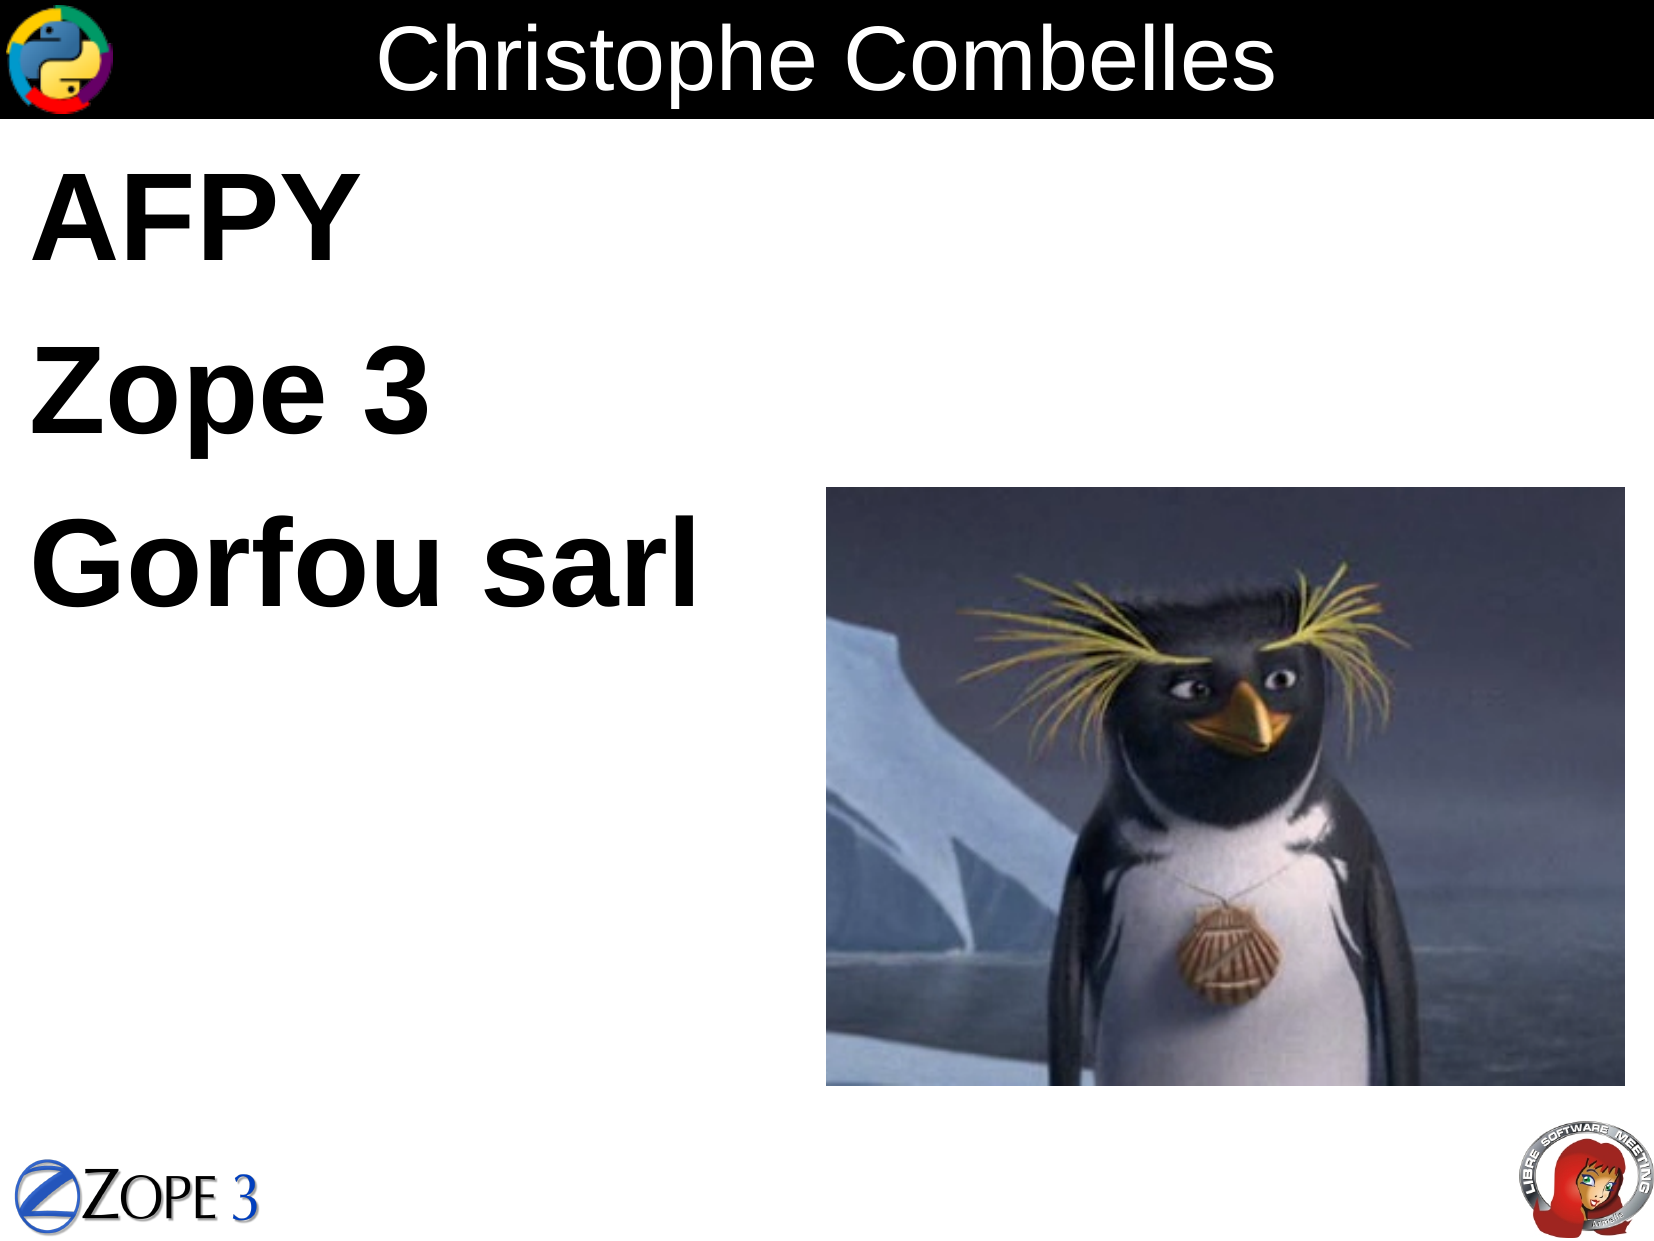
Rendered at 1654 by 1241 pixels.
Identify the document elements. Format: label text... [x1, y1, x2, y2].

list AFPY Zope 3 Gorfou sarl [11, 147, 1500, 1109]
picture [0, 1144, 266, 1241]
picture [826, 487, 1625, 1086]
picture [1519, 1121, 1654, 1238]
picture [6, 5, 82, 114]
title Christophe Combelles [82, 0, 1571, 119]
